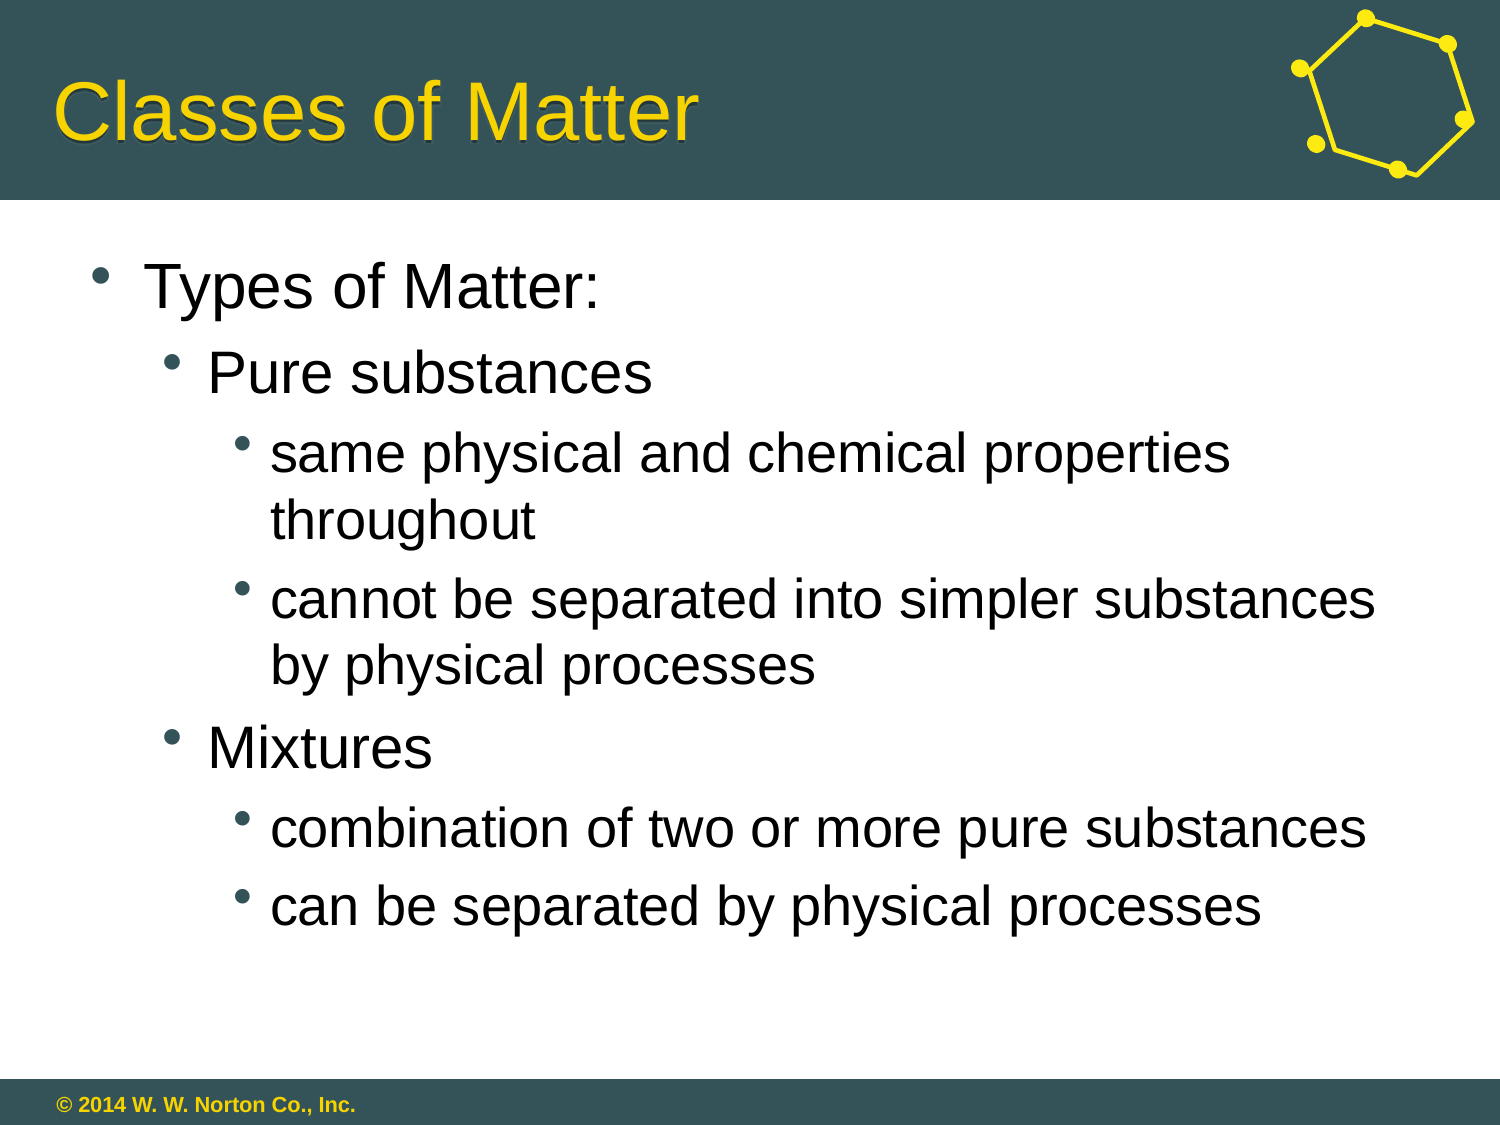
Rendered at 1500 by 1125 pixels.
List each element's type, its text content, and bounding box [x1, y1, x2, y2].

list Types of Matter: Pure substances same physical and chemical properties throughout cannot be separated into simpler substances by physical processes Mixtures combination of two or more pure substances can be separated by physical processes [75, 237, 1425, 955]
title Classes of Matter [37, 19, 1225, 195]
